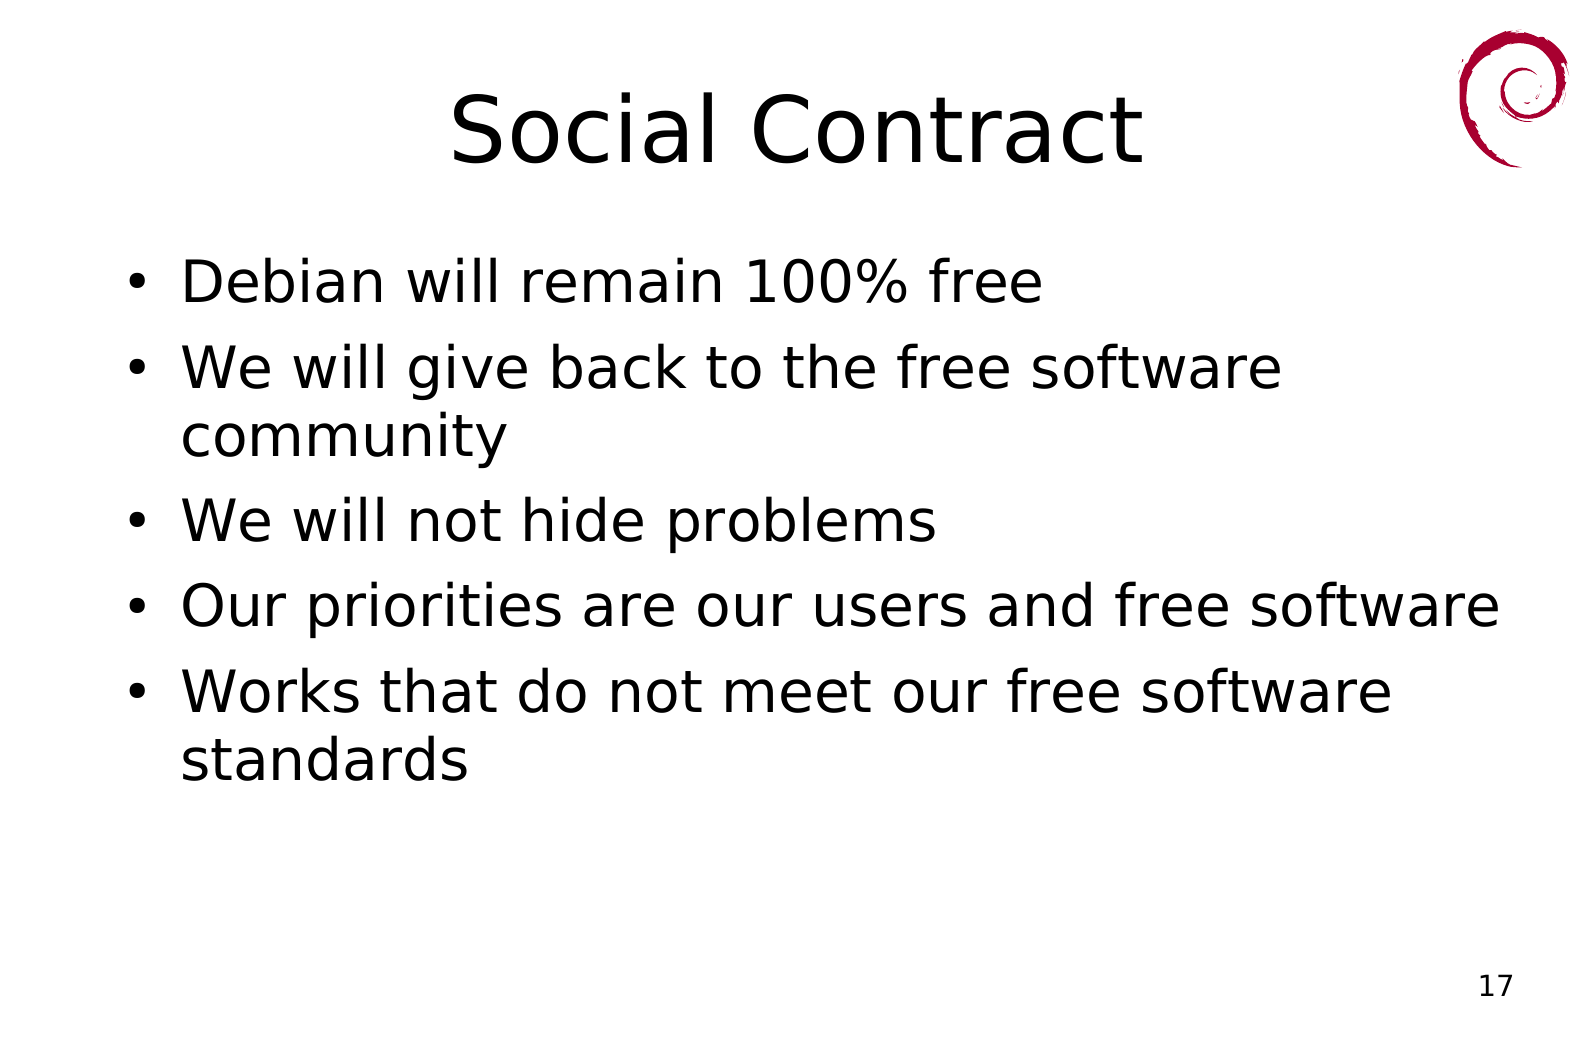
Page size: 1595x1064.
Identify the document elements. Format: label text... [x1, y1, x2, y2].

title Social Contract [79, 49, 1515, 213]
list Debian will remain 100% free We will give back to the free software community We will not hide problems Our priorities are our users and free software Works that do not meet our free software standards [79, 248, 1515, 842]
